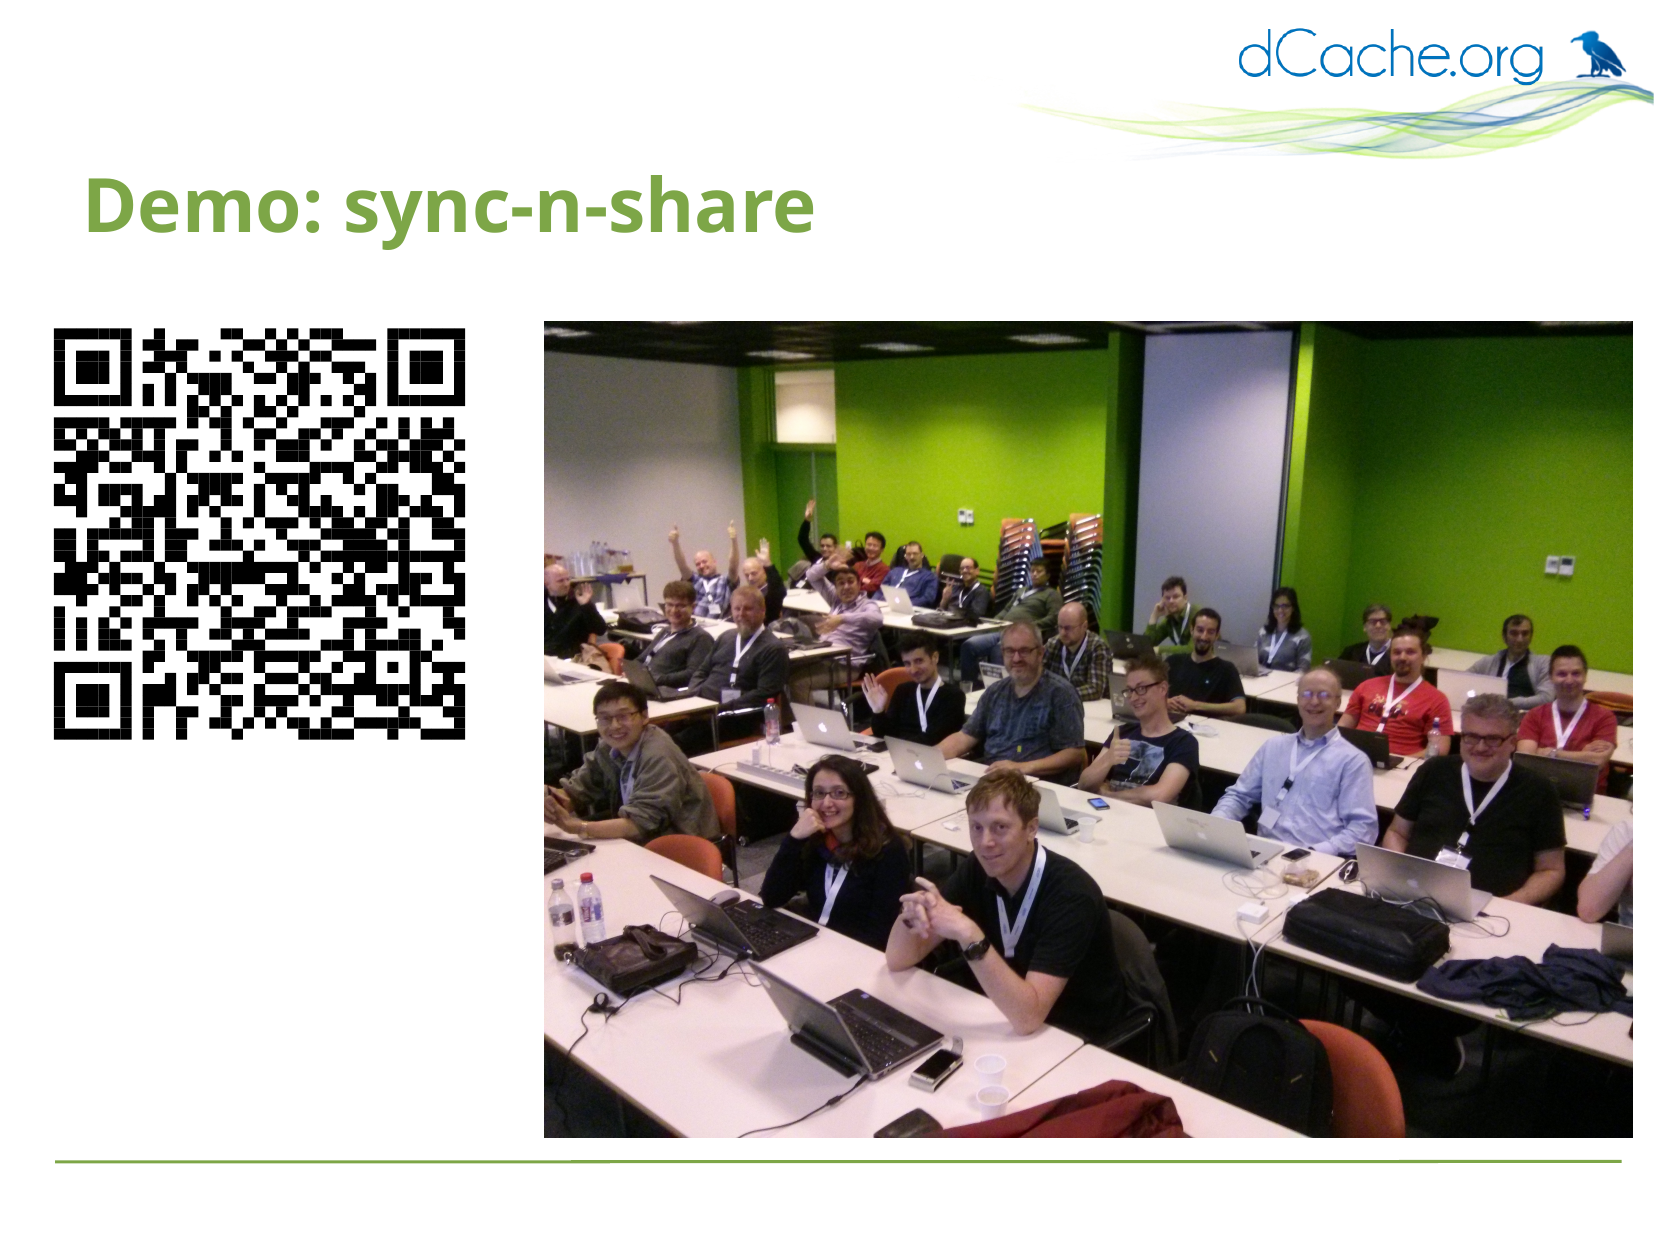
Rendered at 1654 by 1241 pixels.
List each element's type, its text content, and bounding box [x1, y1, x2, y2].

picture [544, 321, 1633, 1138]
title Demo: sync-n-share [82, 155, 1605, 252]
picture [0, 260, 534, 808]
picture [956, 16, 1654, 169]
